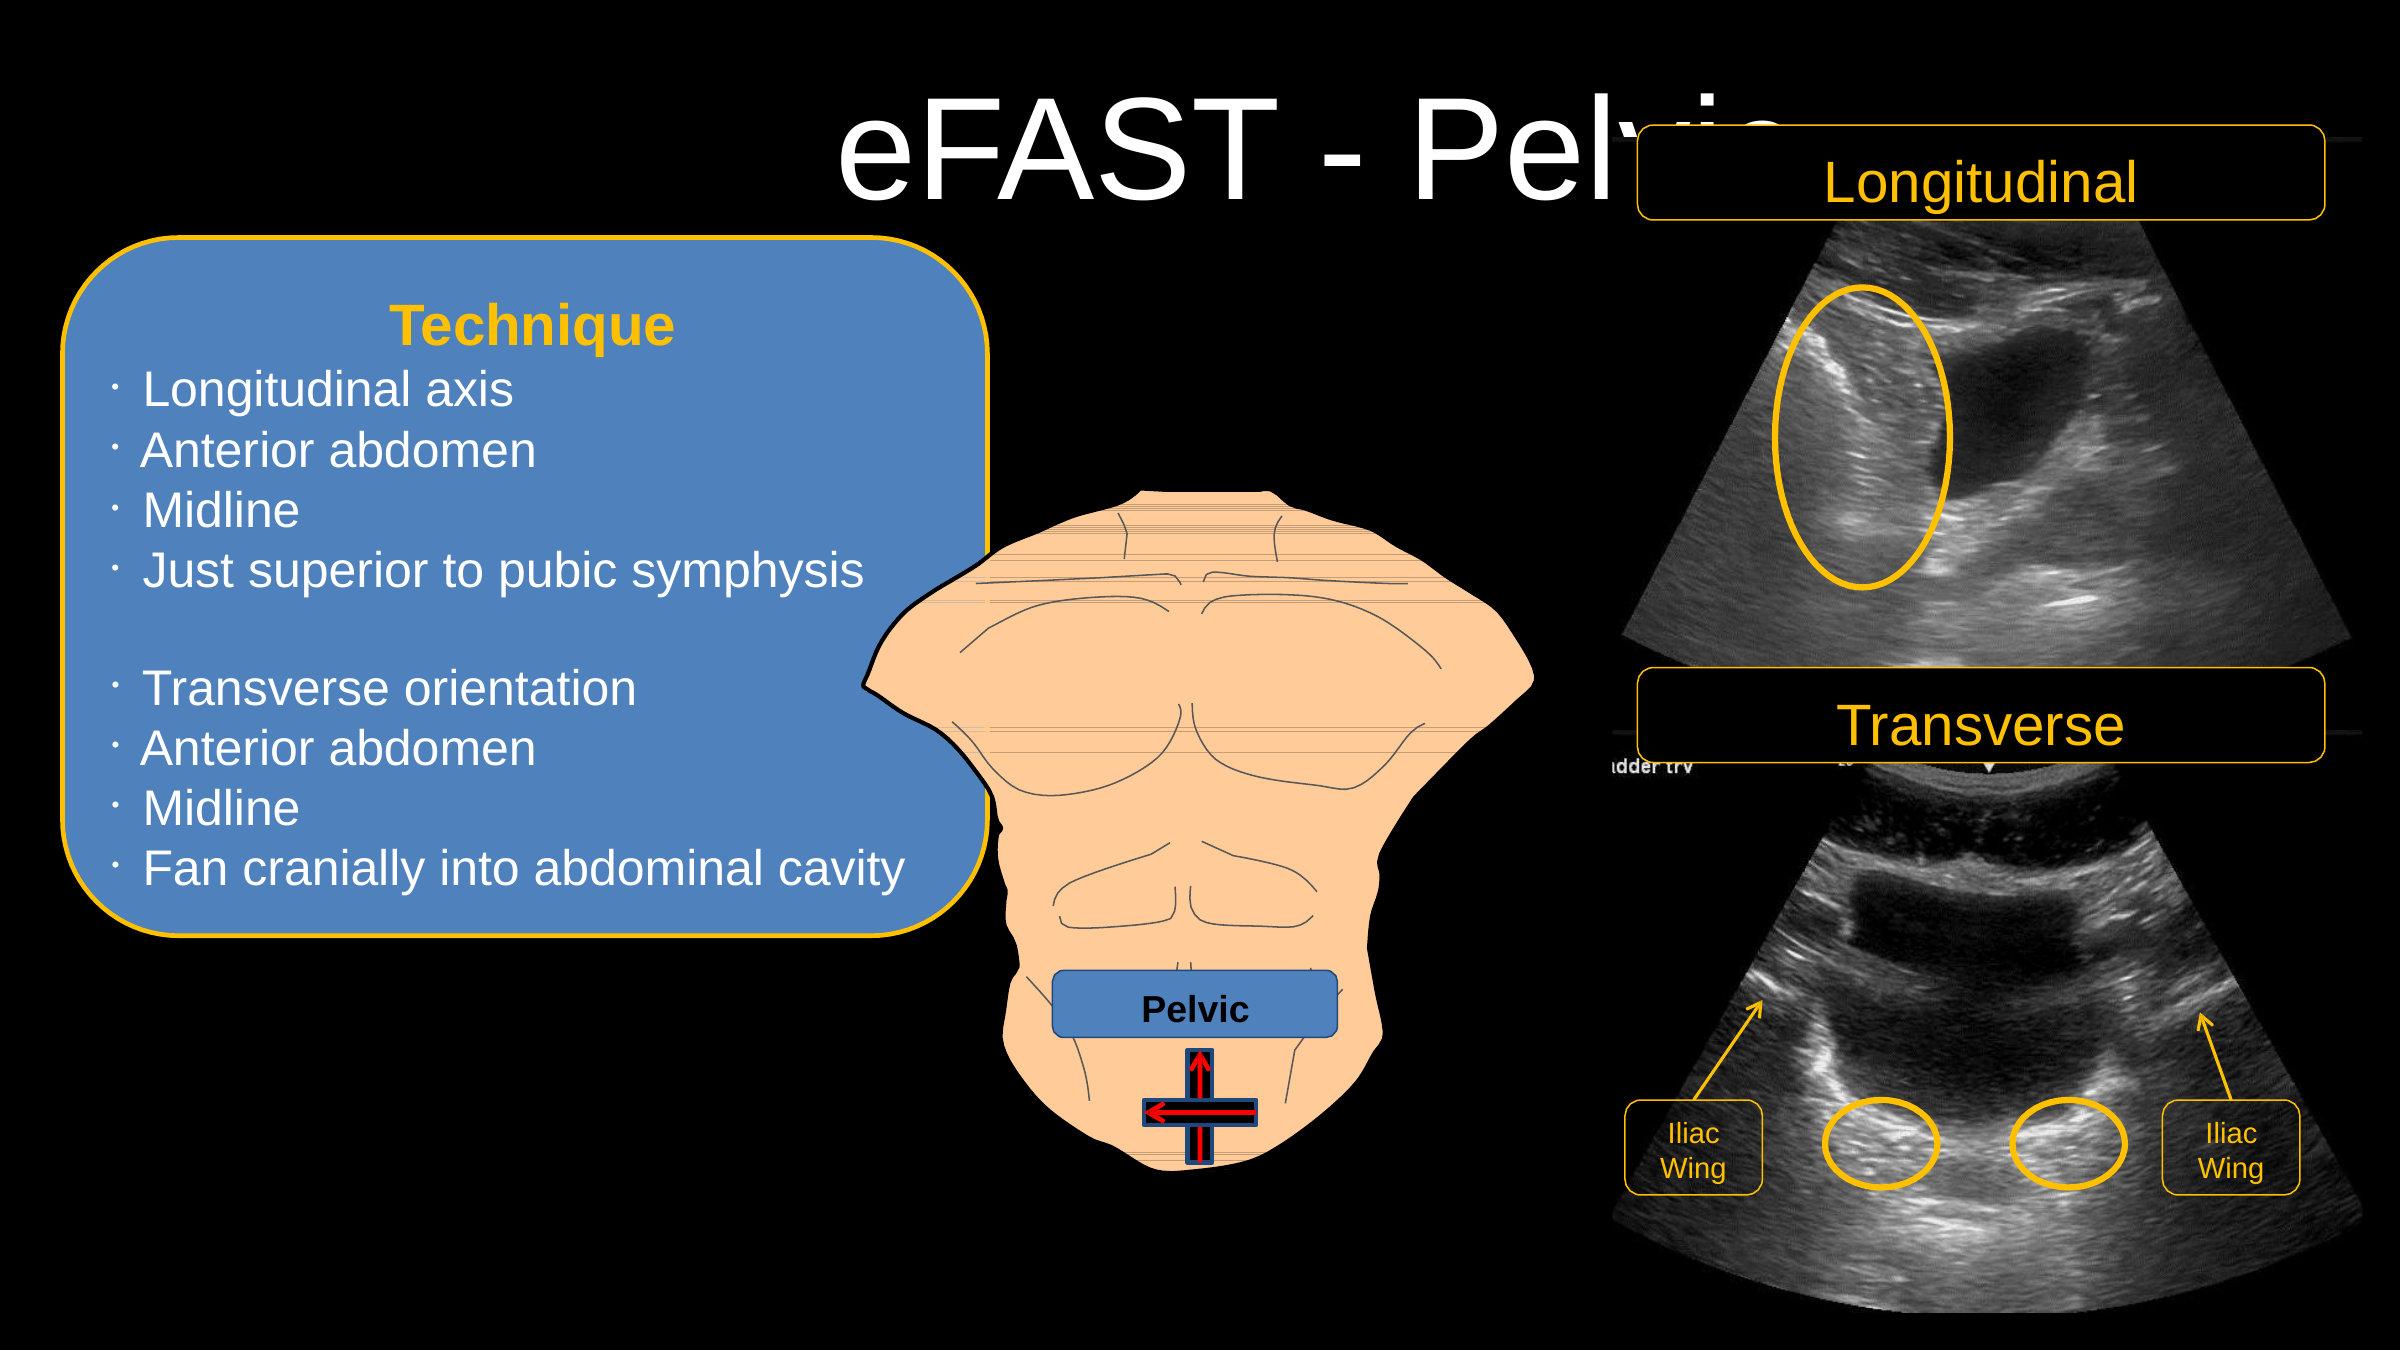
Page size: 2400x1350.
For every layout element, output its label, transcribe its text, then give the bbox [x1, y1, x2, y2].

text_box Iliac Wing [1658, 1114, 1730, 1185]
text_box Pelvic [1139, 985, 1252, 1031]
title eFAST - Pelvic [120, 54, 2280, 280]
text_box Transverse [1834, 687, 2128, 758]
text_box Iliac Wing [2195, 1114, 2268, 1185]
text_box Transverse orientation Anterior abdomen Midline Fan cranially into abdominal cavity [109, 655, 910, 896]
text_box [0, 0, 2400, 1350]
text_box Technique Longitudinal axis Anterior abdomen Midline Just superior to pubic symphysis [109, 286, 868, 598]
text_box Longitudinal [1821, 144, 2141, 215]
